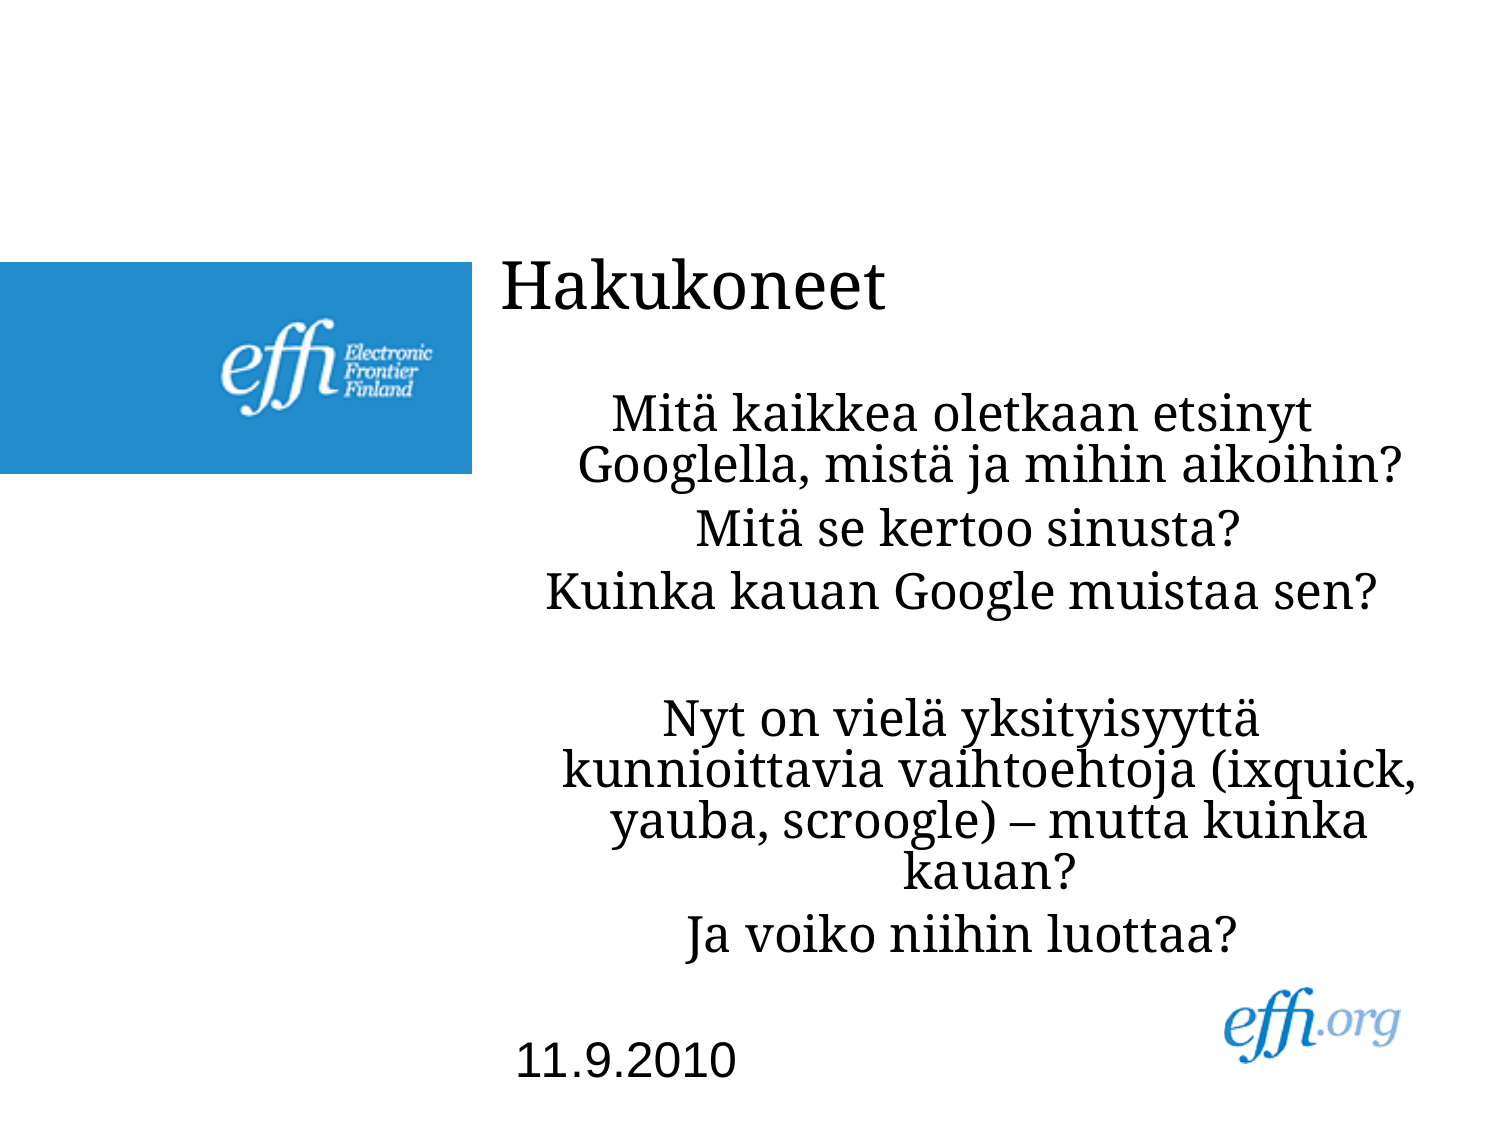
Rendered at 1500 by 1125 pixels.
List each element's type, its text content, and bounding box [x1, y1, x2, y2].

subtitle Mitä kaikkea oletkaan etsinyt Googlella, mistä ja mihin aikoihin? Mitä se kertoo sinusta? Kuinka kauan Google muistaa sen? Nyt on vielä yksityisyyttä kunnioittavia vaihtoehtoja (ixquick, yauba, scroogle) – mutta kuinka kauan? Ja voiko niihin luottaa? [500, 383, 1425, 1034]
picture [1224, 1034, 1401, 1064]
picture [0, 262, 472, 474]
title Hakukoneet [500, 207, 1425, 368]
